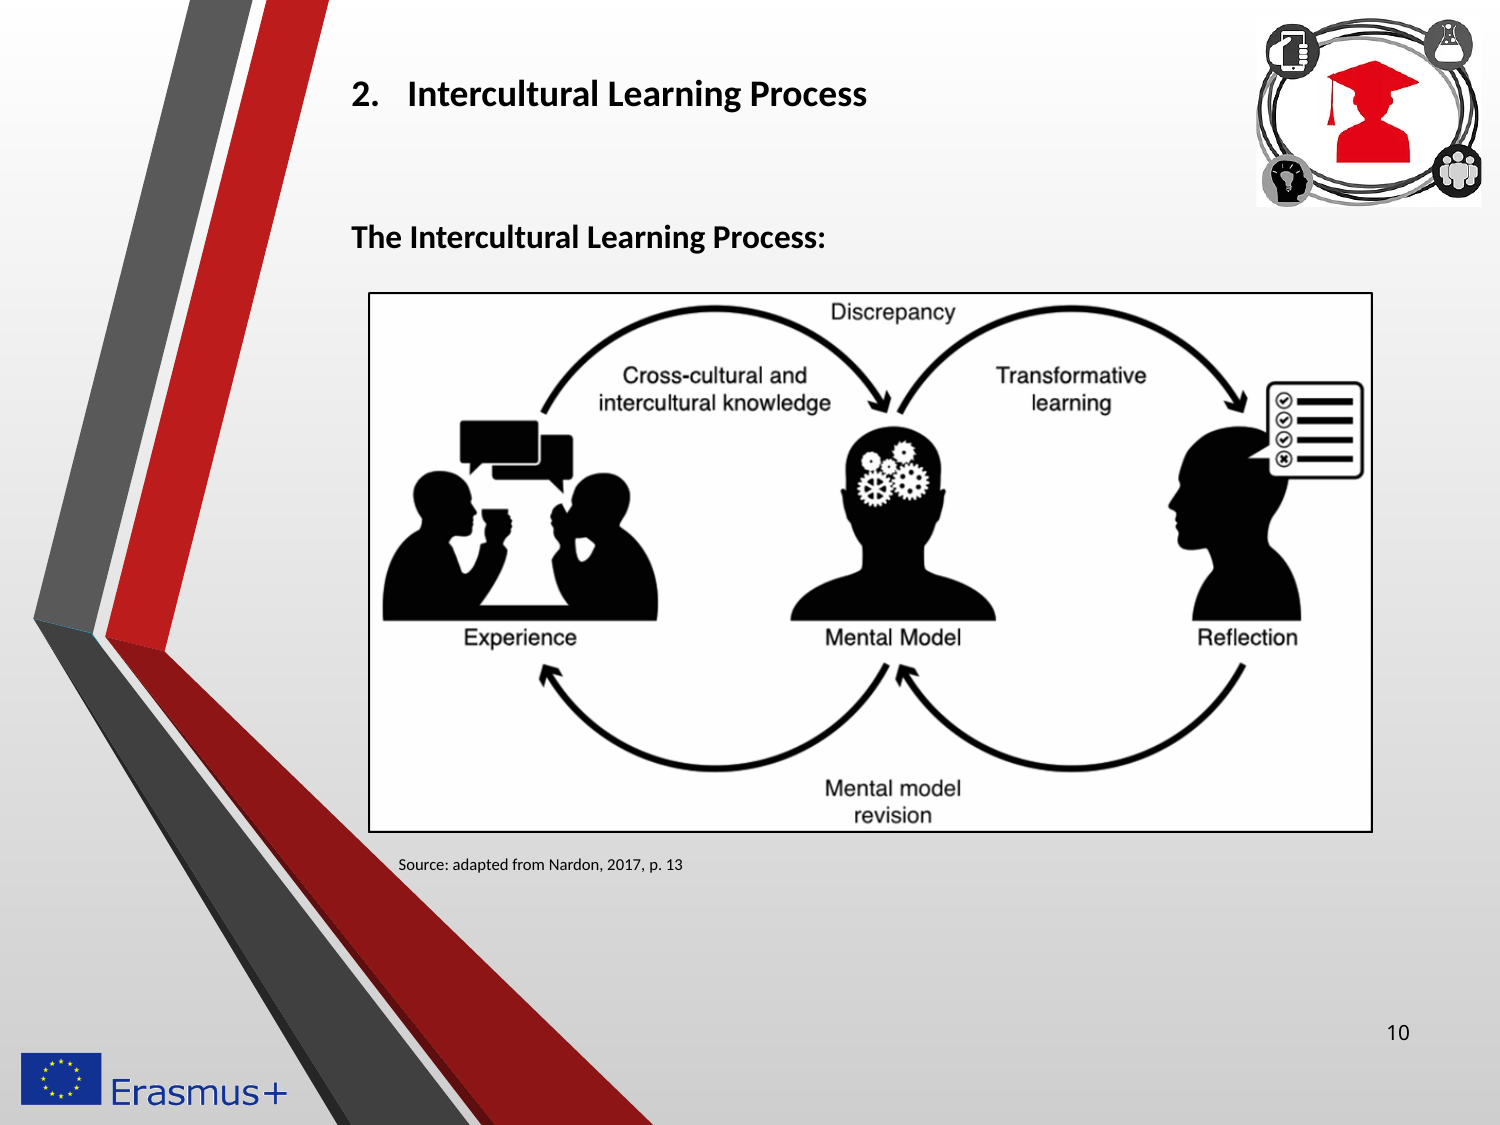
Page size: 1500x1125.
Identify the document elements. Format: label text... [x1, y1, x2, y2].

picture [5, 1037, 302, 1120]
picture [368, 292, 1373, 833]
slide_number <numer> [1357, 1003, 1425, 1064]
picture [1256, 18, 1482, 207]
text_box Intercultural Learning Process [336, 61, 1247, 122]
text_box The Intercultural Learning Process: [336, 208, 1258, 343]
chart [1257, 19, 1483, 209]
text_box Source: adapted from Nardon, 2017, p. 13 [383, 845, 762, 881]
